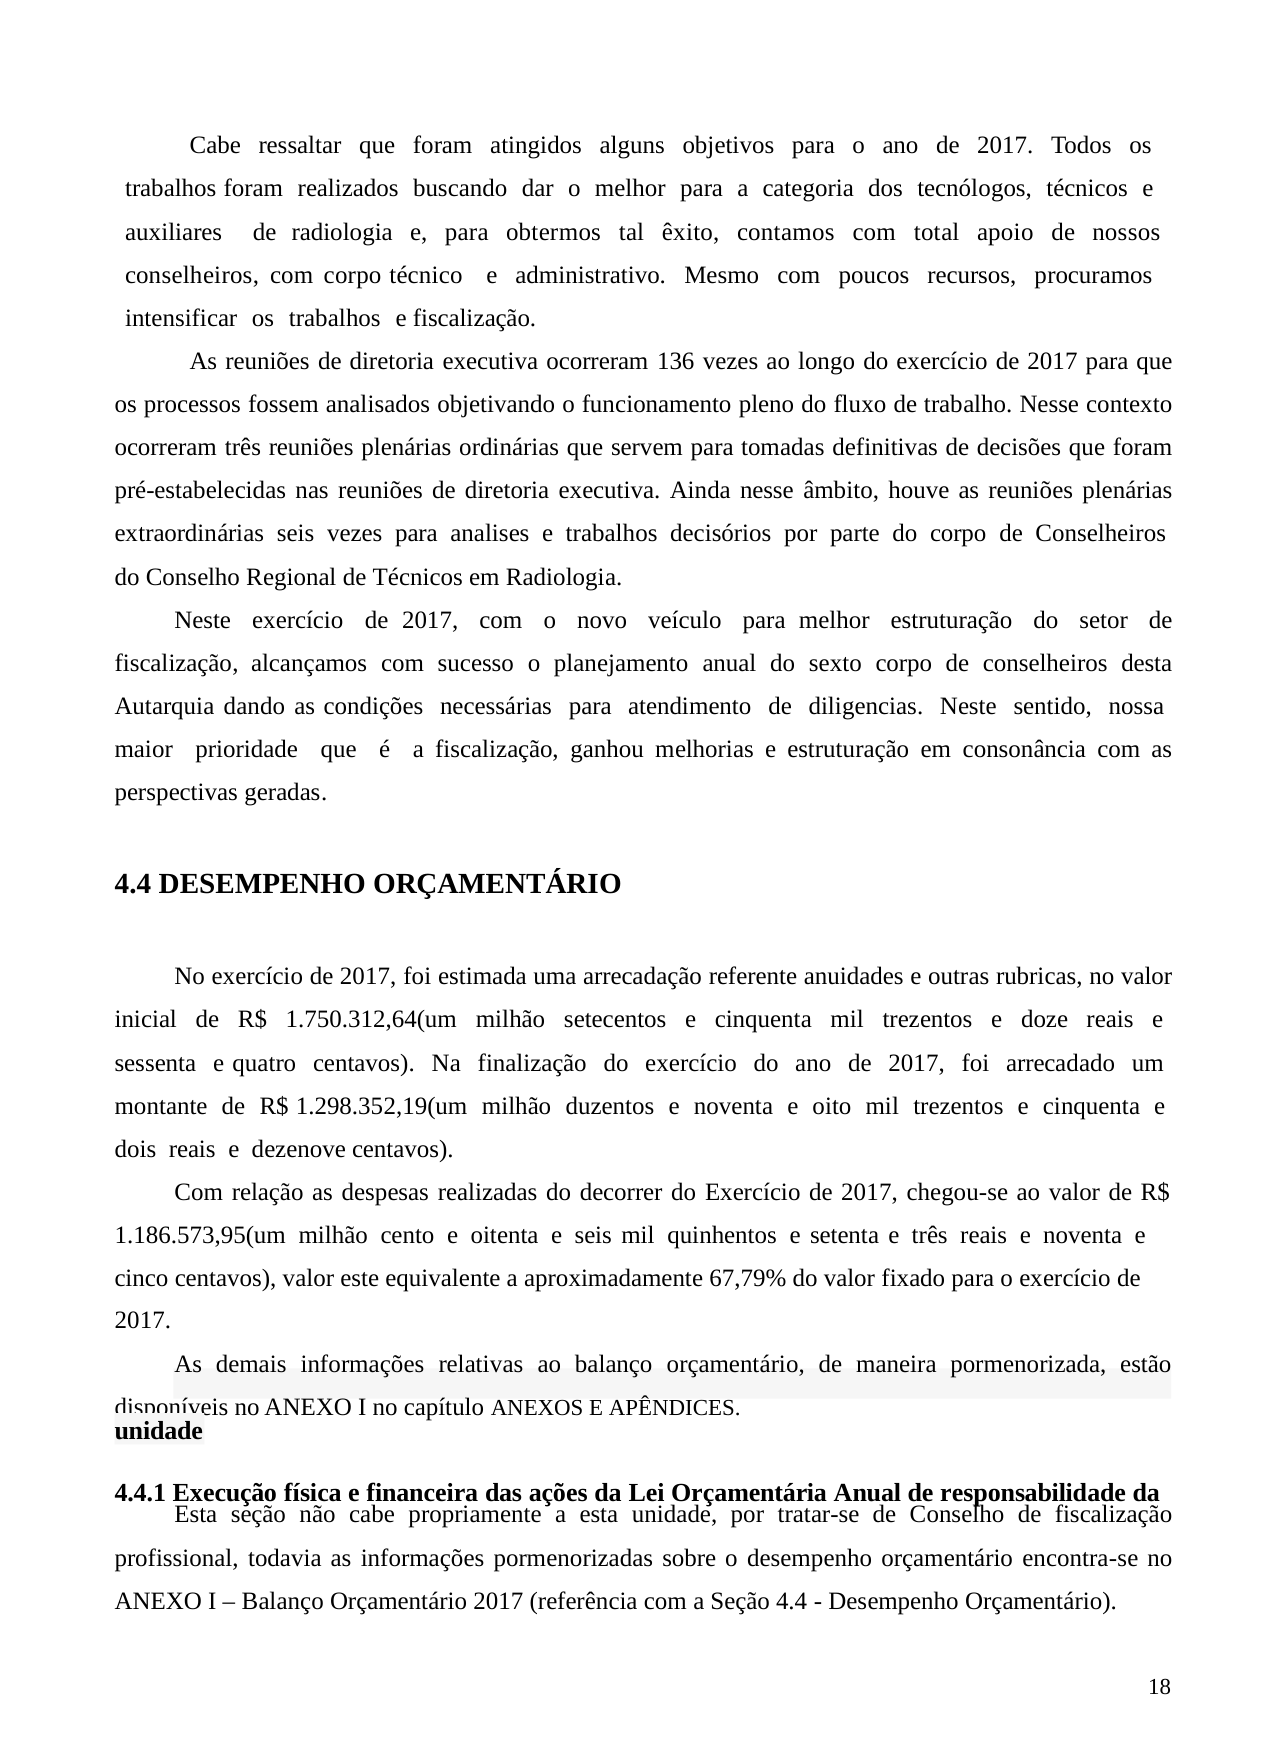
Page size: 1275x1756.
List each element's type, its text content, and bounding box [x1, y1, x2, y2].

text_box 14 [1143, 1671, 1176, 1705]
text_box Esta seção não cabe propriamente a esta unidade, por tratar-se de Conselho de fiscalização profissional, todavia as informações pormenorizadas sobre o desempenho orçamentário encontra-se no ANEXO I – Balanço Orçamentário 2017 (referência com a Seção 4.4 - Desempenho Orçamentário). [112, 1484, 1174, 1601]
text_box Cabe ressaltar que foram atingidos alguns objetivos para o ano de 2017. Todos os trabalhos foram realizados buscando dar o melhor para a categoria dos tecnólogos, técnicos e auxiliares de radiologia e, para obtermos tal êxito, contamos com total apoio de nossos conselheiros, com corpo técnico e administrativo. Mesmo com poucos recursos, procuramos intensificar os trabalhos e fiscalização. As reuniões de diretoria executiva ocorreram 136 vezes ao longo do exercício de 2017 para que os processos fossem analisados objetivando o funcionamento pleno do fluxo de trabalho. Nesse contexto ocorreram três reuniões plenárias ordinárias que servem para tomadas definitivas de decisões que foram pré-estabelecidas nas reuniões de diretoria executiva. Ainda nesse âmbito, houve as reuniões plenárias extraordinárias seis vezes para analises e trabalhos decisórios por parte do corpo de Conselheiros do Conselho Regional de Técnicos em Radiologia. Neste exercício de 2017, com o novo veículo para melhor estruturação do setor de fiscalização, alcançamos com sucesso o planejamento anual do sexto corpo de conselheiros desta Autarquia dando as condições necessárias para atendimento de diligencias. Neste sentido, nossa maior prioridade que é a fiscalização, ganhou melhorias e estruturação em consonância com as perspectivas geradas. 4.4 DESEMPENHO ORÇAMENTÁRIO No exercício de 2017, foi estimada uma arrecadação referente anuidades e outras rubricas, no valor inicial de R$ 1.750.312,64(um milhão setecentos e cinquenta mil trezentos e doze reais e sessenta e quatro centavos). Na finalização do exercício do ano de 2017, foi arrecadado um montante de R$ 1.298.352,19(um milhão duzentos e noventa e oito mil trezentos e cinquenta e dois reais e dezenove centavos). Com relação as despesas realizadas do decorrer do Exercício de 2017, chegou-se ao valor de R$ 1.186.573,95(um milhão cento e oitenta e seis mil quinhentos e setenta e três reais e noventa e cinco centavos), valor este equivalente a aproximadamente 67,79% do valor fixado para o exercício de 2017. As demais informações relativas ao balanço orçamentário, de maneira pormenorizada, estão disponíveis no ANEXO I no capítulo ANEXOS E APÊNDICES. 4.4.1 Execução física e financeira das ações da Lei Orçamentária Anual de responsabilidade da [112, 115, 1174, 1401]
text_box unidade [114, 1413, 205, 1444]
